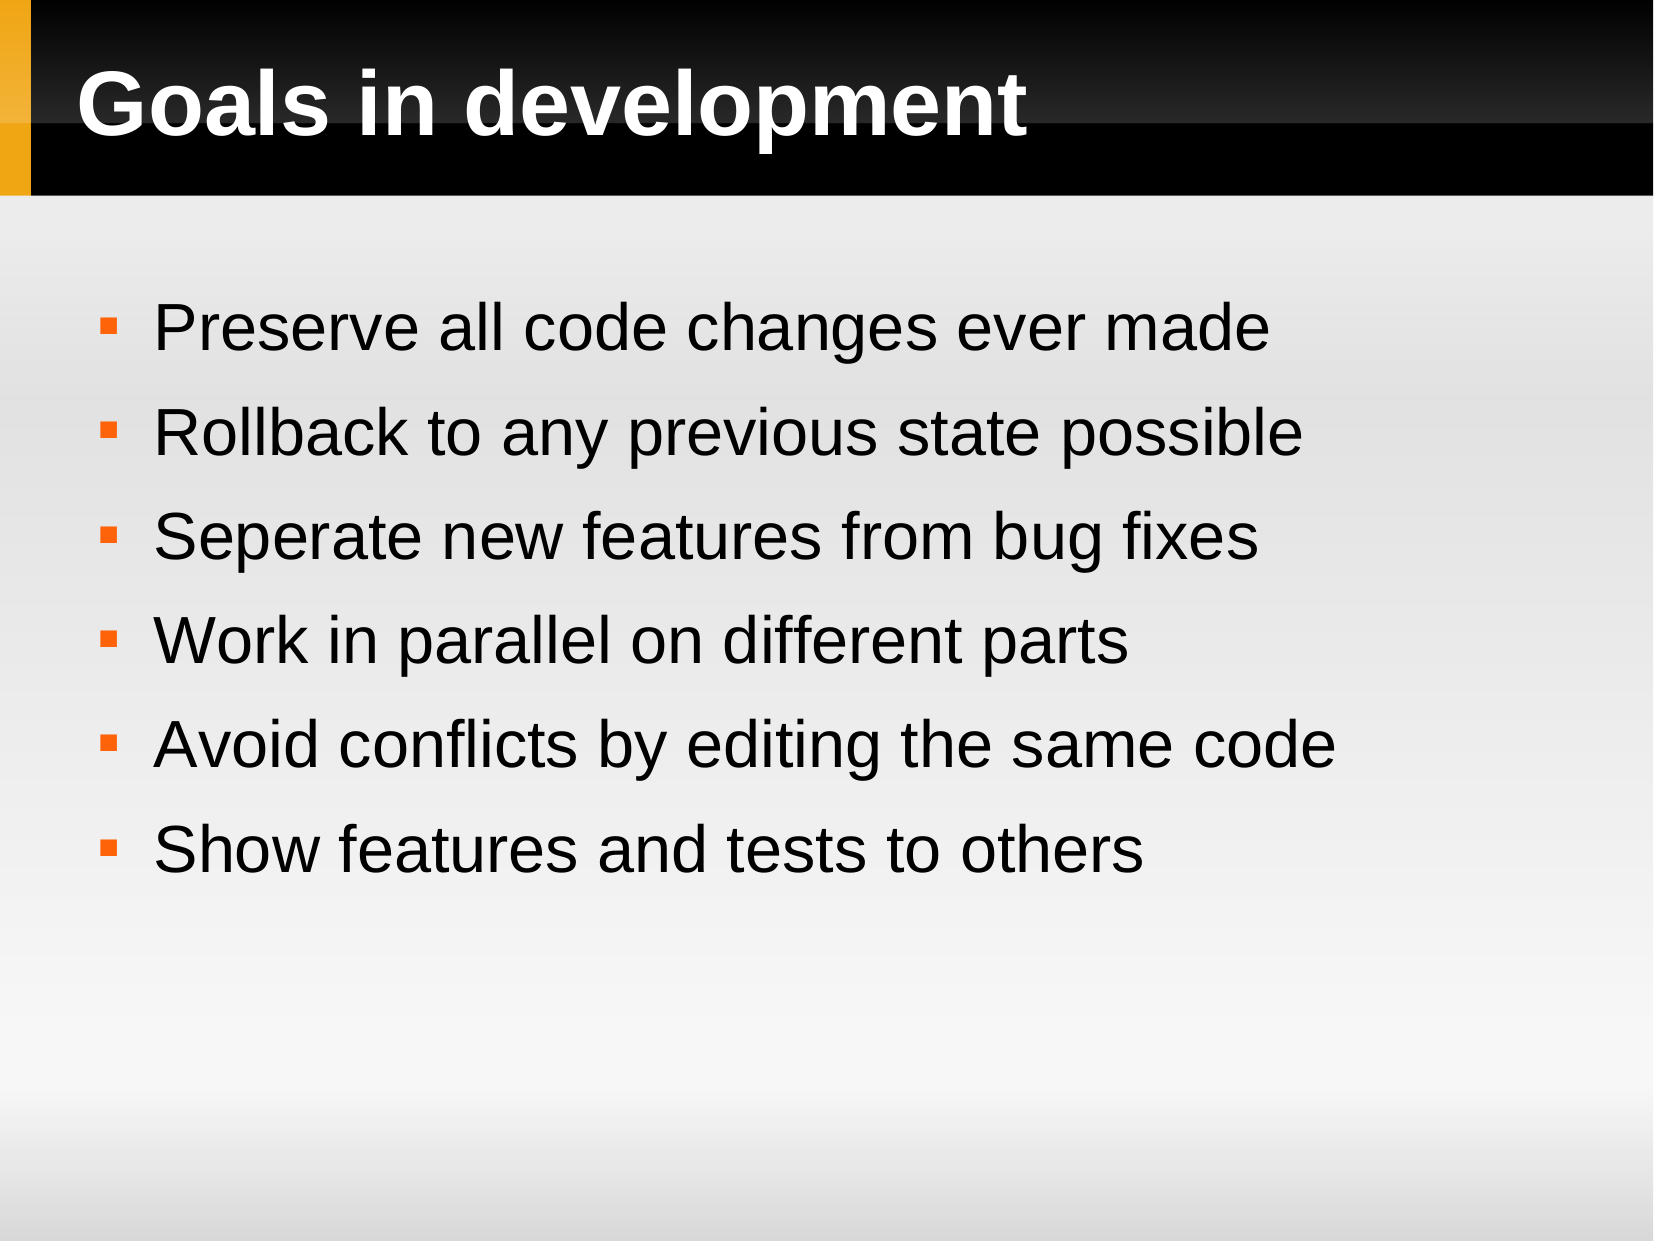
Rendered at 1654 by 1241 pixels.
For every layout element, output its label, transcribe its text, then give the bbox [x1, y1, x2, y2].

list Preserve all code changes ever made Rollback to any previous state possible Seperate new features from bug fixes Work in parallel on different parts Avoid conflicts by editing the same code Show features and tests to others [82, 290, 1571, 1109]
picture [0, 0, 1654, 1241]
title Goals in development [76, 0, 1565, 208]
